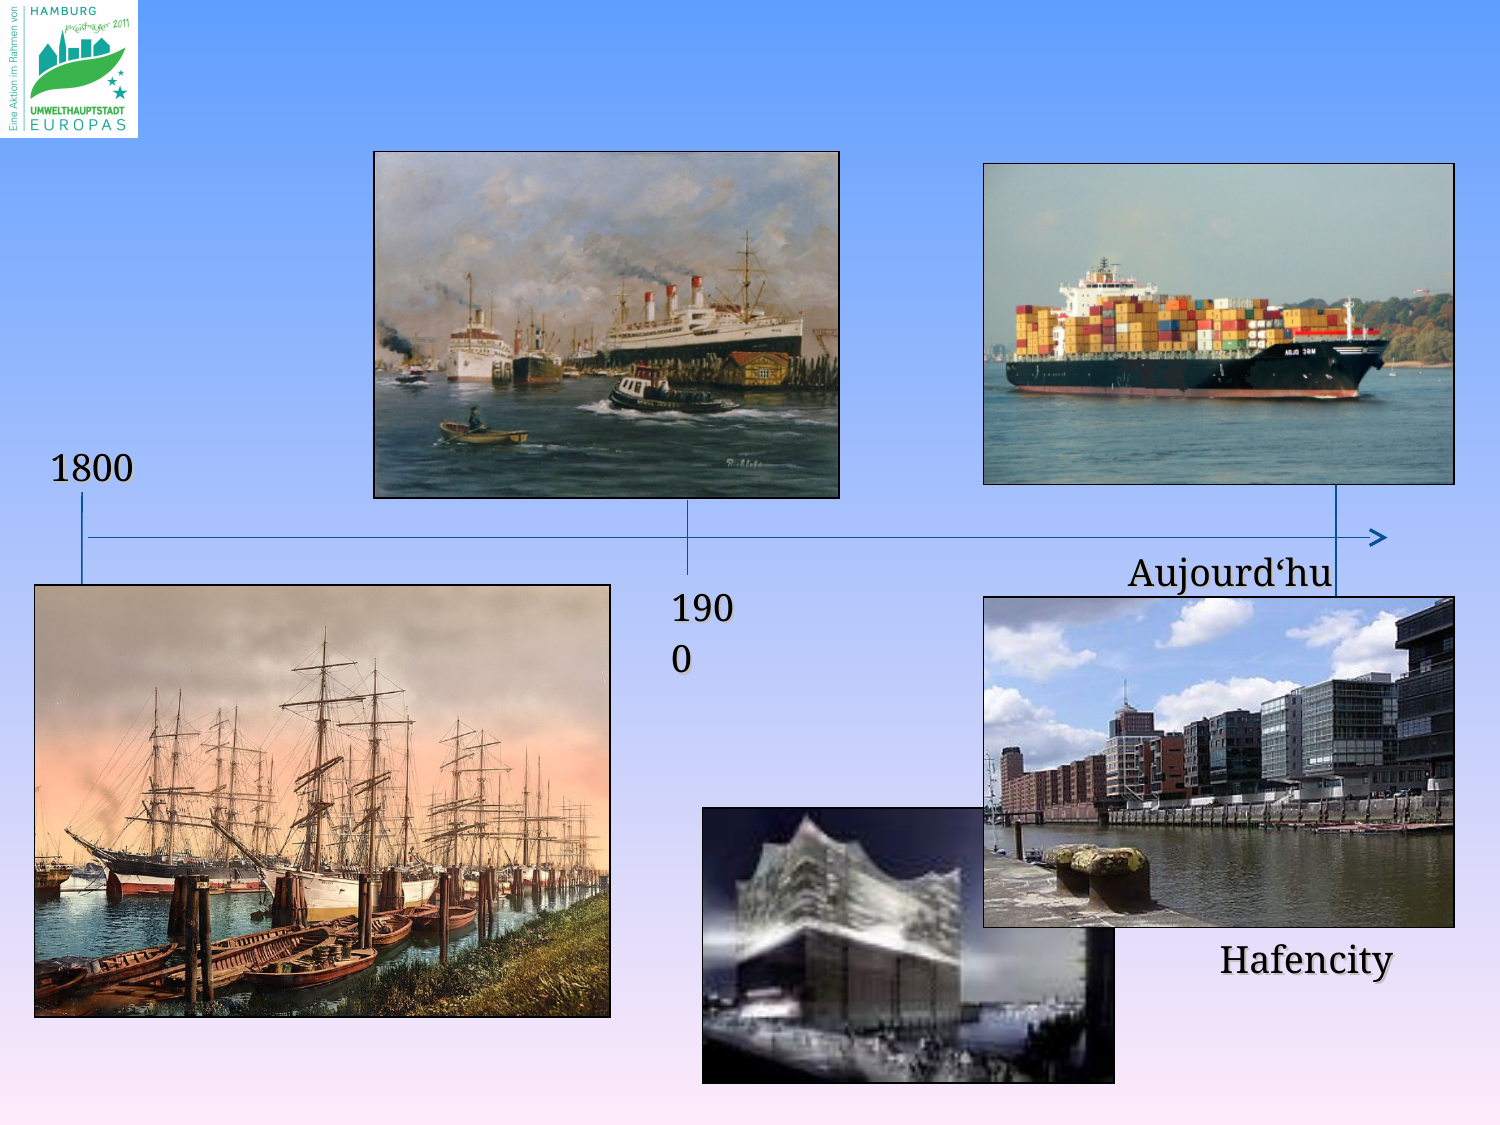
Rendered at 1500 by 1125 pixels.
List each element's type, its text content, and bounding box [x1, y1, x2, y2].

picture [703, 808, 1114, 1083]
text_box 1800 [35, 433, 188, 501]
picture [375, 152, 838, 498]
picture [984, 597, 1454, 927]
picture [0, 0, 138, 138]
text_box Hafencity [1136, 925, 1465, 993]
text_box Aujourd‘hui [1113, 538, 1360, 596]
picture [35, 585, 610, 1017]
text_box 1900 [656, 574, 762, 692]
picture [984, 164, 1454, 484]
